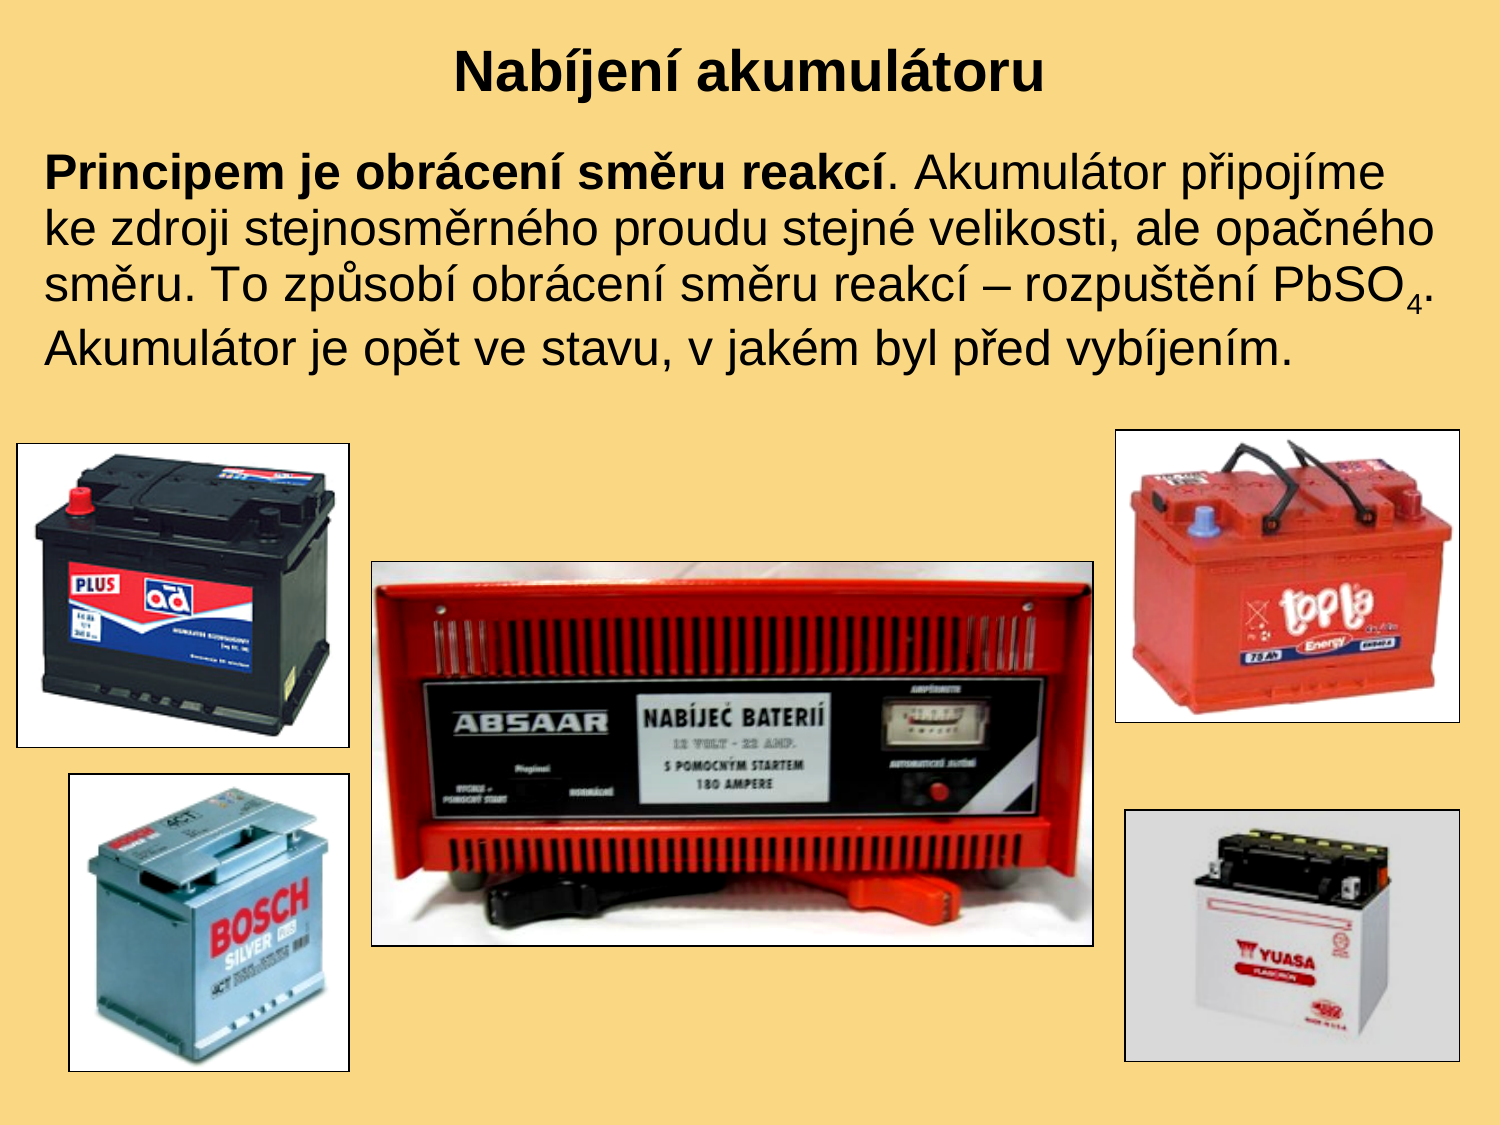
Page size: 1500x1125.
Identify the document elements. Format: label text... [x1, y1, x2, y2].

text_box Principem je obrácení směru reakcí. Akumulátor připojíme ke zdroji stejnosměrného proudu stejné velikosti, ale opačného směru. To způsobí obrácení směru reakcí – rozpuštění PbSO4. Akumulátor je opět ve stavu, v jakém byl před vybíjením. [29, 137, 1471, 384]
picture [69, 774, 349, 1071]
picture [1125, 810, 1459, 1061]
text_box Nabíjení akumulátoru [41, 31, 1459, 112]
picture [372, 562, 1093, 946]
picture [17, 444, 349, 747]
picture [1116, 430, 1459, 722]
